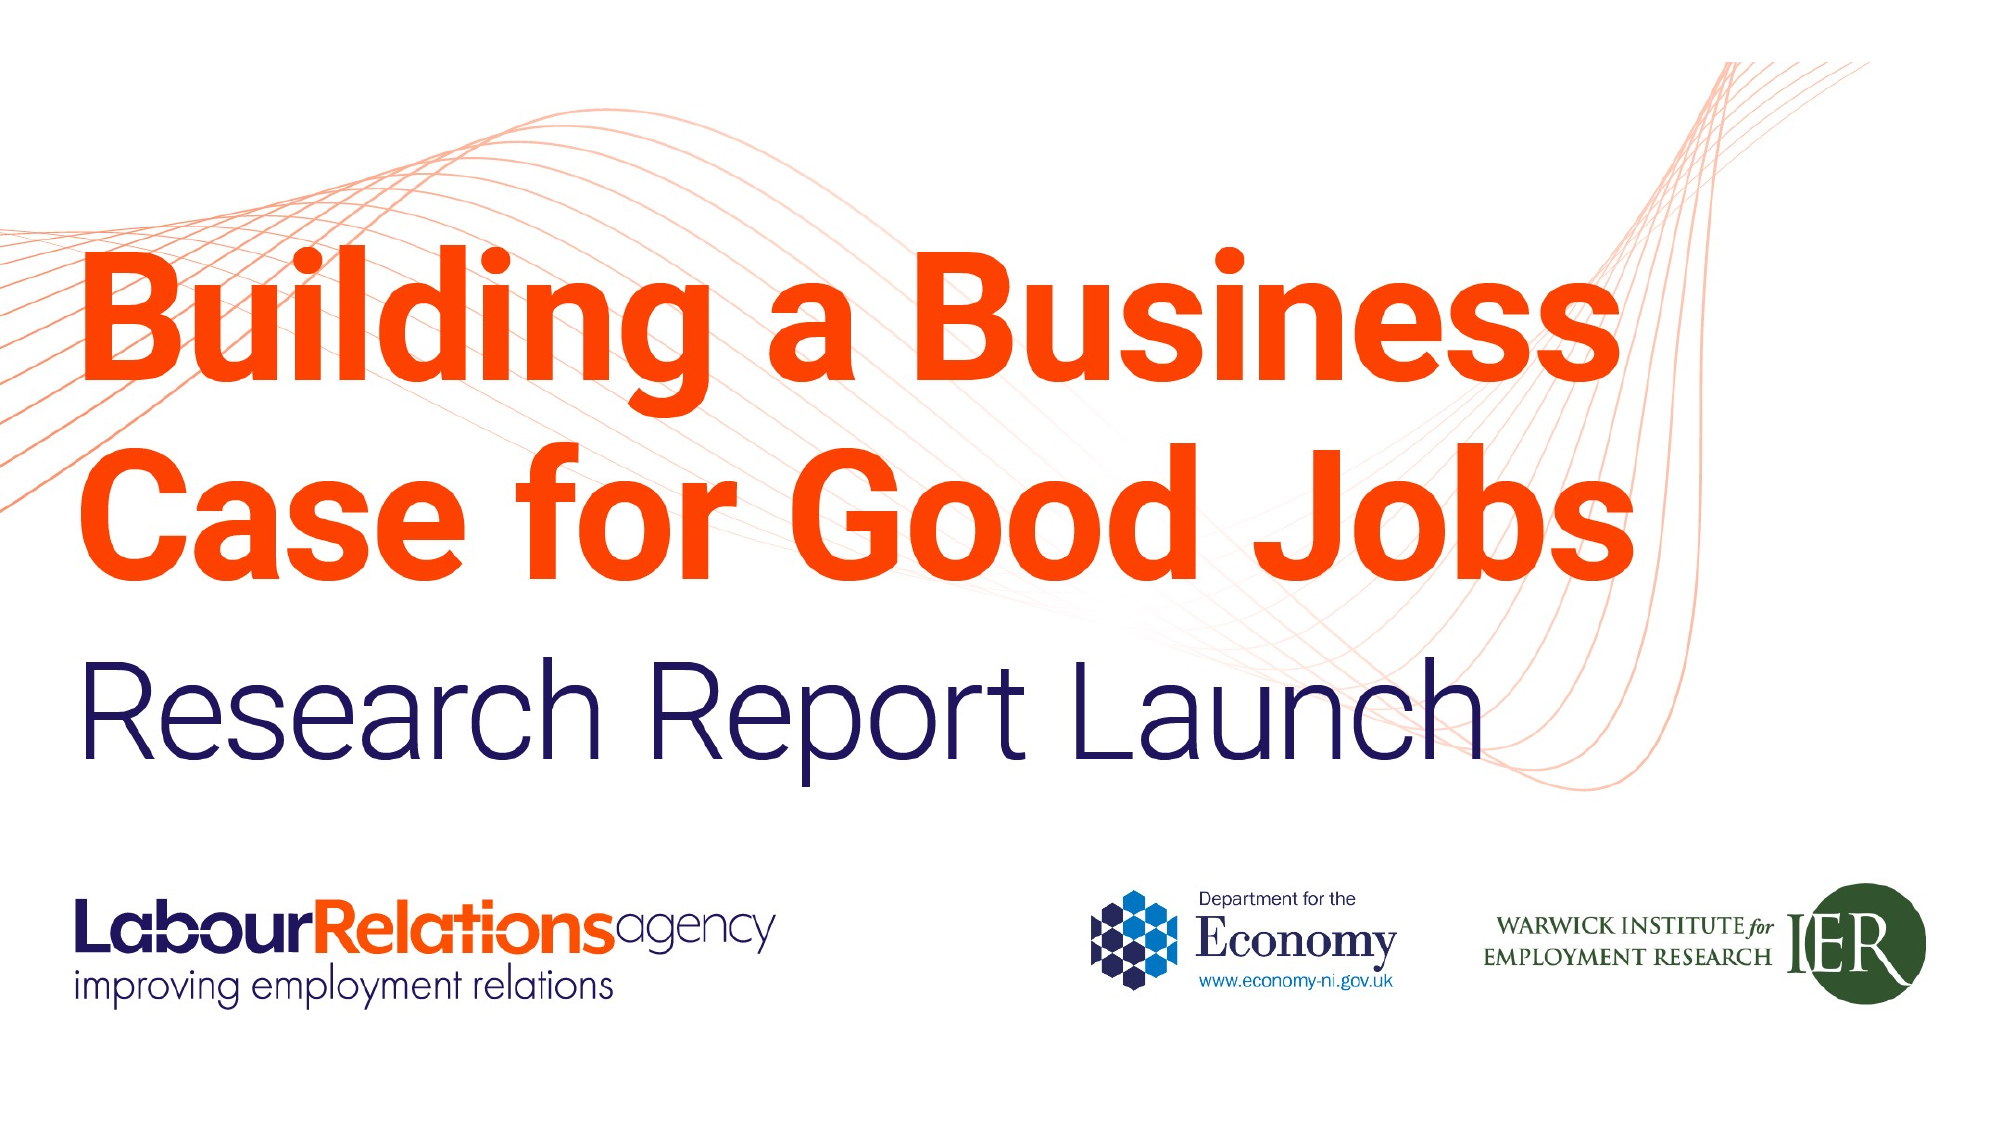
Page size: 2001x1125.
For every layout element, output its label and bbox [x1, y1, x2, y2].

picture [0, 62, 2000, 1063]
